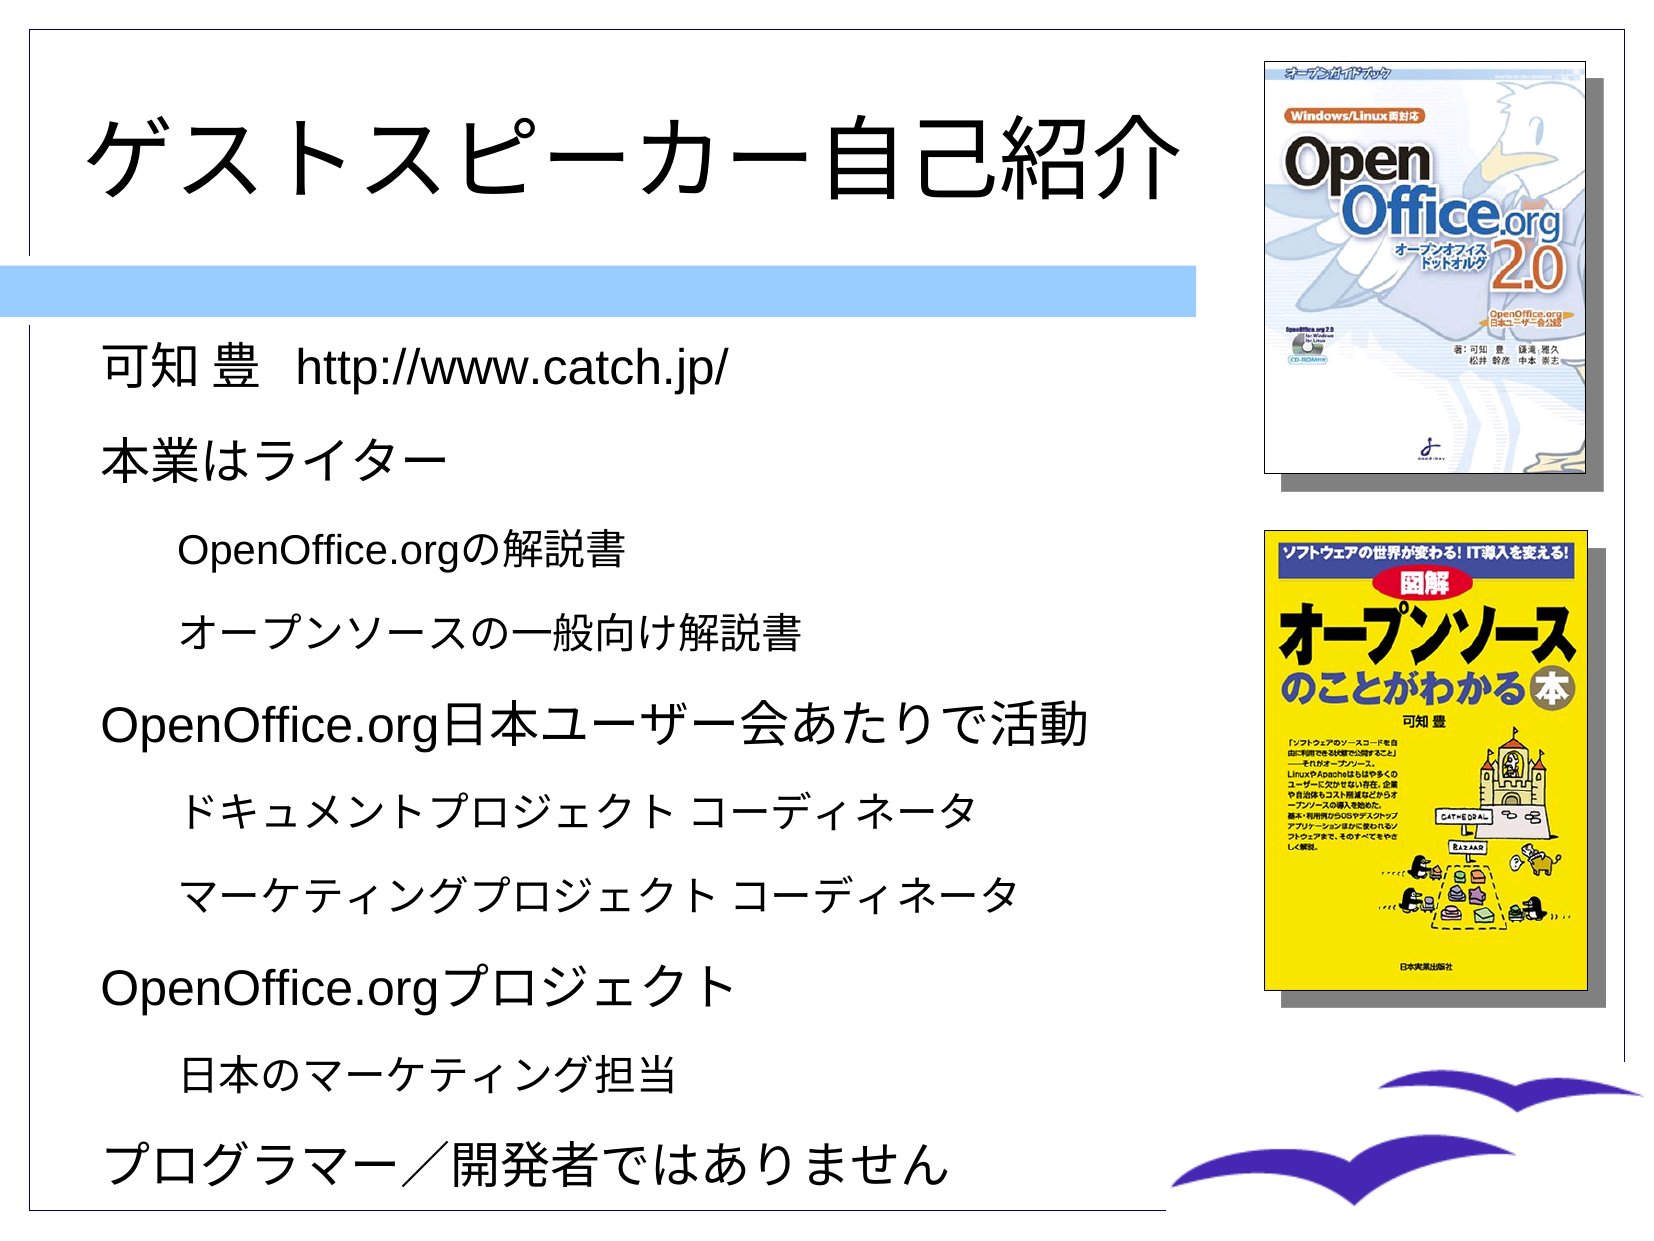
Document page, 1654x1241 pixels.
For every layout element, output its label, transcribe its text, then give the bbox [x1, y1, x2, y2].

picture [1264, 530, 1588, 991]
picture [1166, 1062, 1654, 1211]
title ゲストスピーカー自己紹介 [82, 49, 1571, 257]
list 可知 豊 http://www.catch.jp/ 本業はライター OpenOffice.orgの解説書 オープンソースの一般向け解説書 OpenOffice.org日本ユーザー会あたりで活動 ドキュメントプロジェクト コーディネータ マーケティングプロジェクト コーディネータ OpenOffice.orgプロジェクト 日本のマーケティング担当 プログラマー／開発者ではありません [82, 326, 1571, 1094]
picture [1264, 61, 1586, 474]
